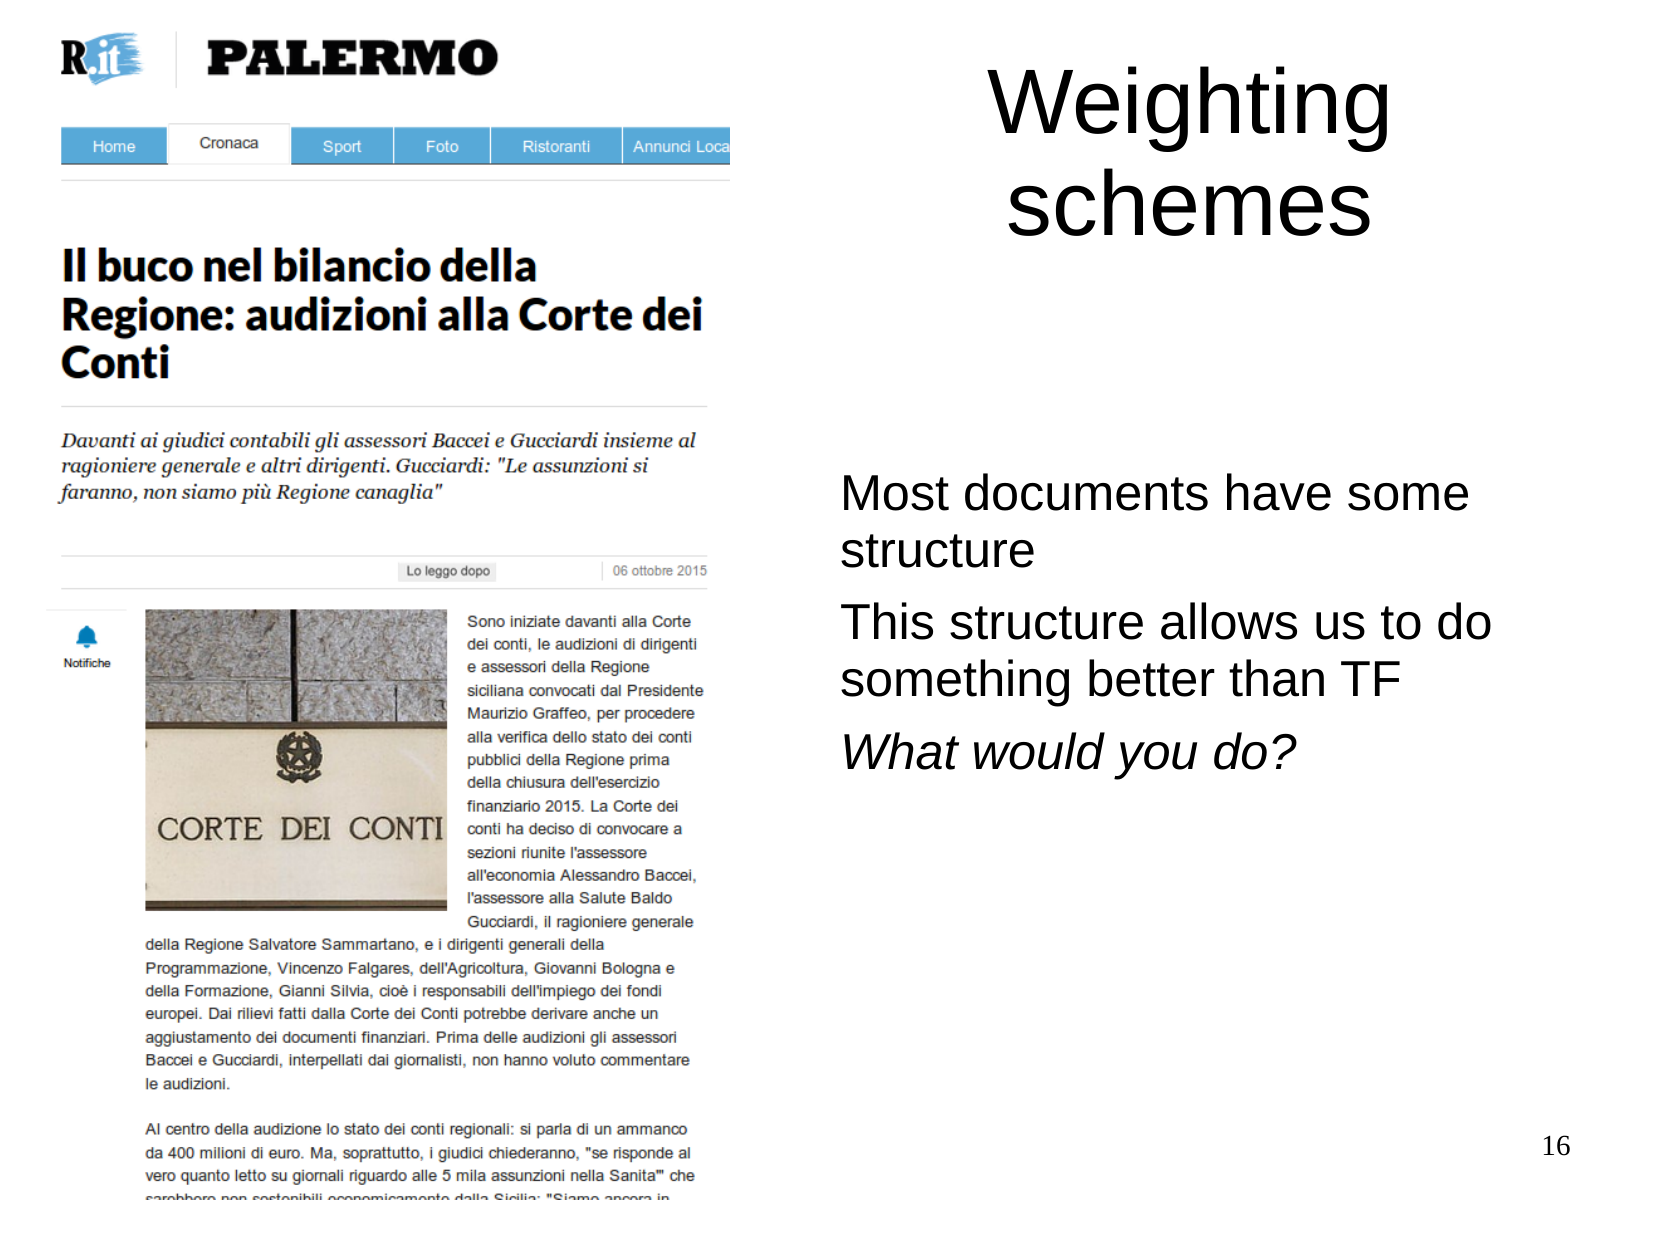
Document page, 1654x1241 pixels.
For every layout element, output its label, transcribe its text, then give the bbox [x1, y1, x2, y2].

text_box Most documents have some structure This structure allows us to do something better than TF What would you do? [840, 465, 1591, 781]
picture [45, 14, 730, 1200]
title Weighting schemes [810, 49, 1571, 257]
